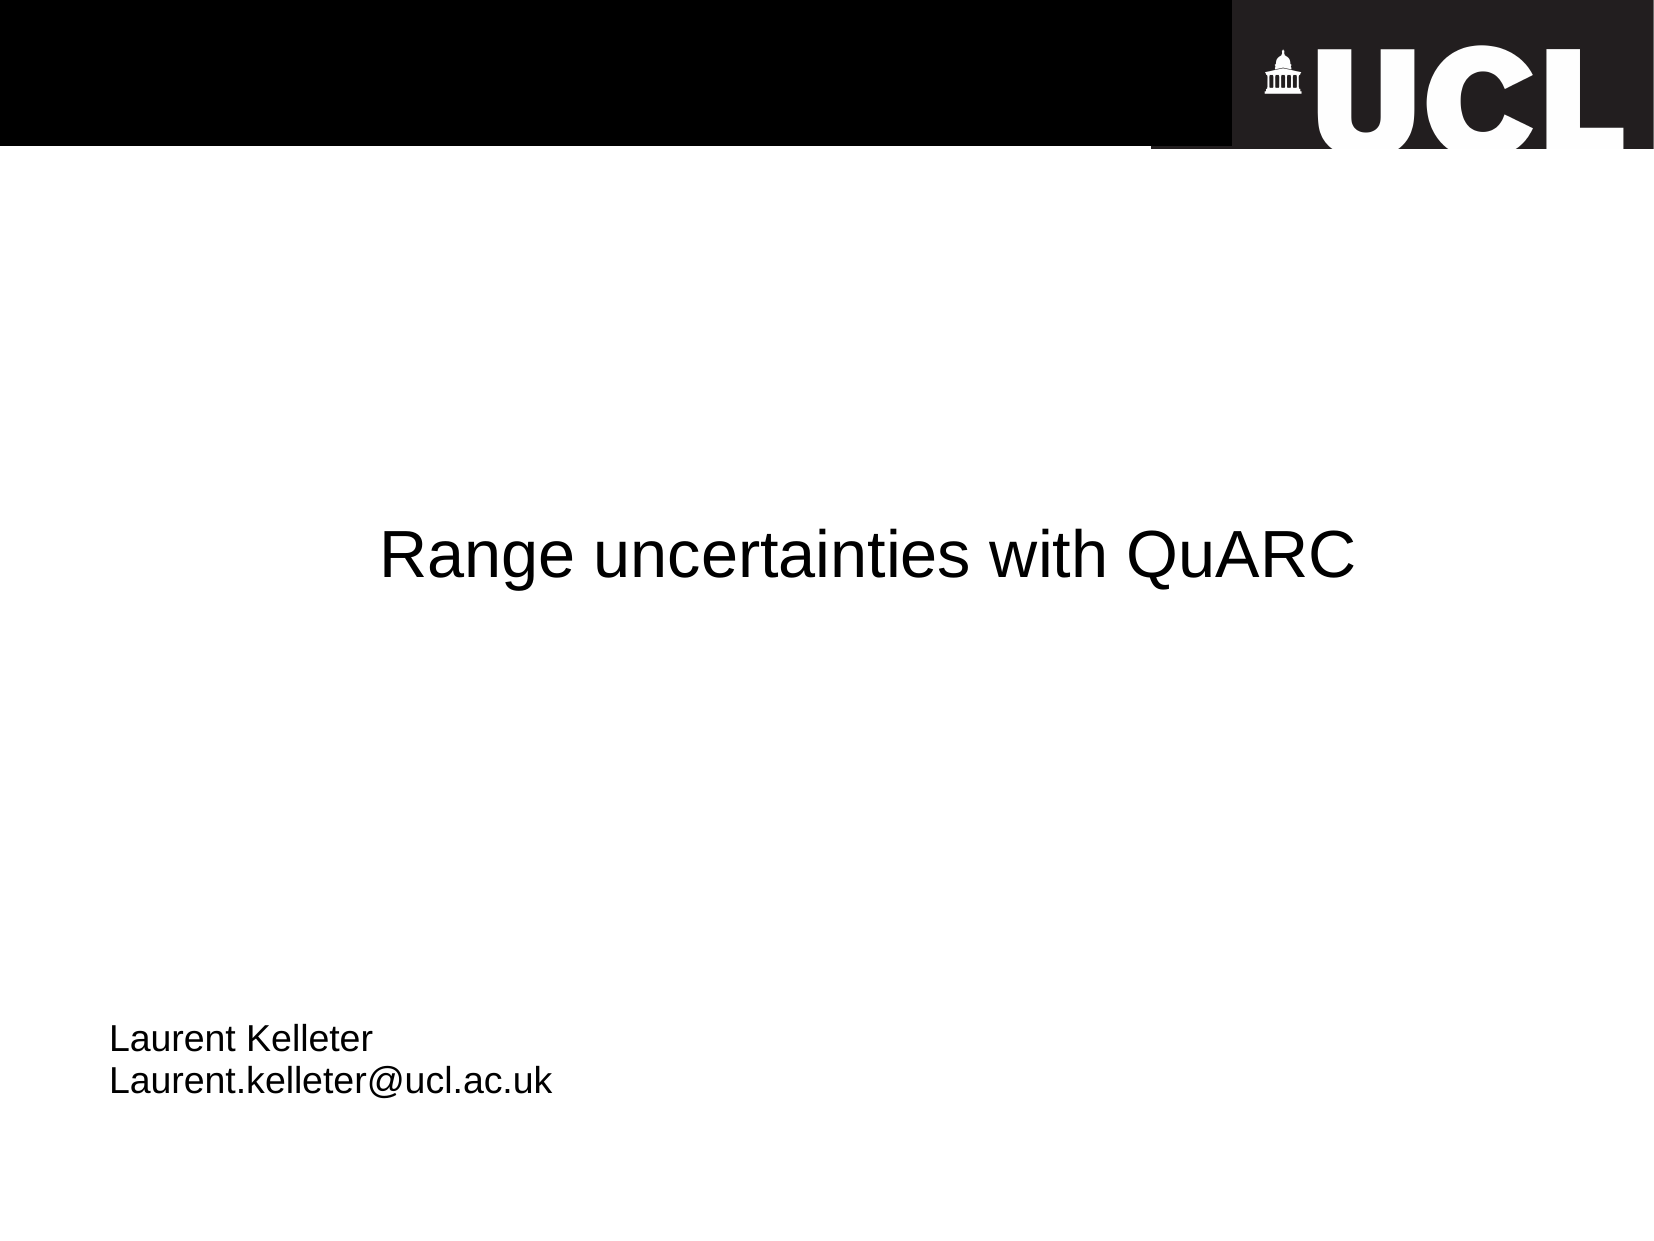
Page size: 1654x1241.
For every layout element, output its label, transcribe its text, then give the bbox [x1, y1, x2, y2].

picture [1151, 0, 1654, 149]
subtitle Range uncertainties with QuARC [318, 211, 1418, 898]
